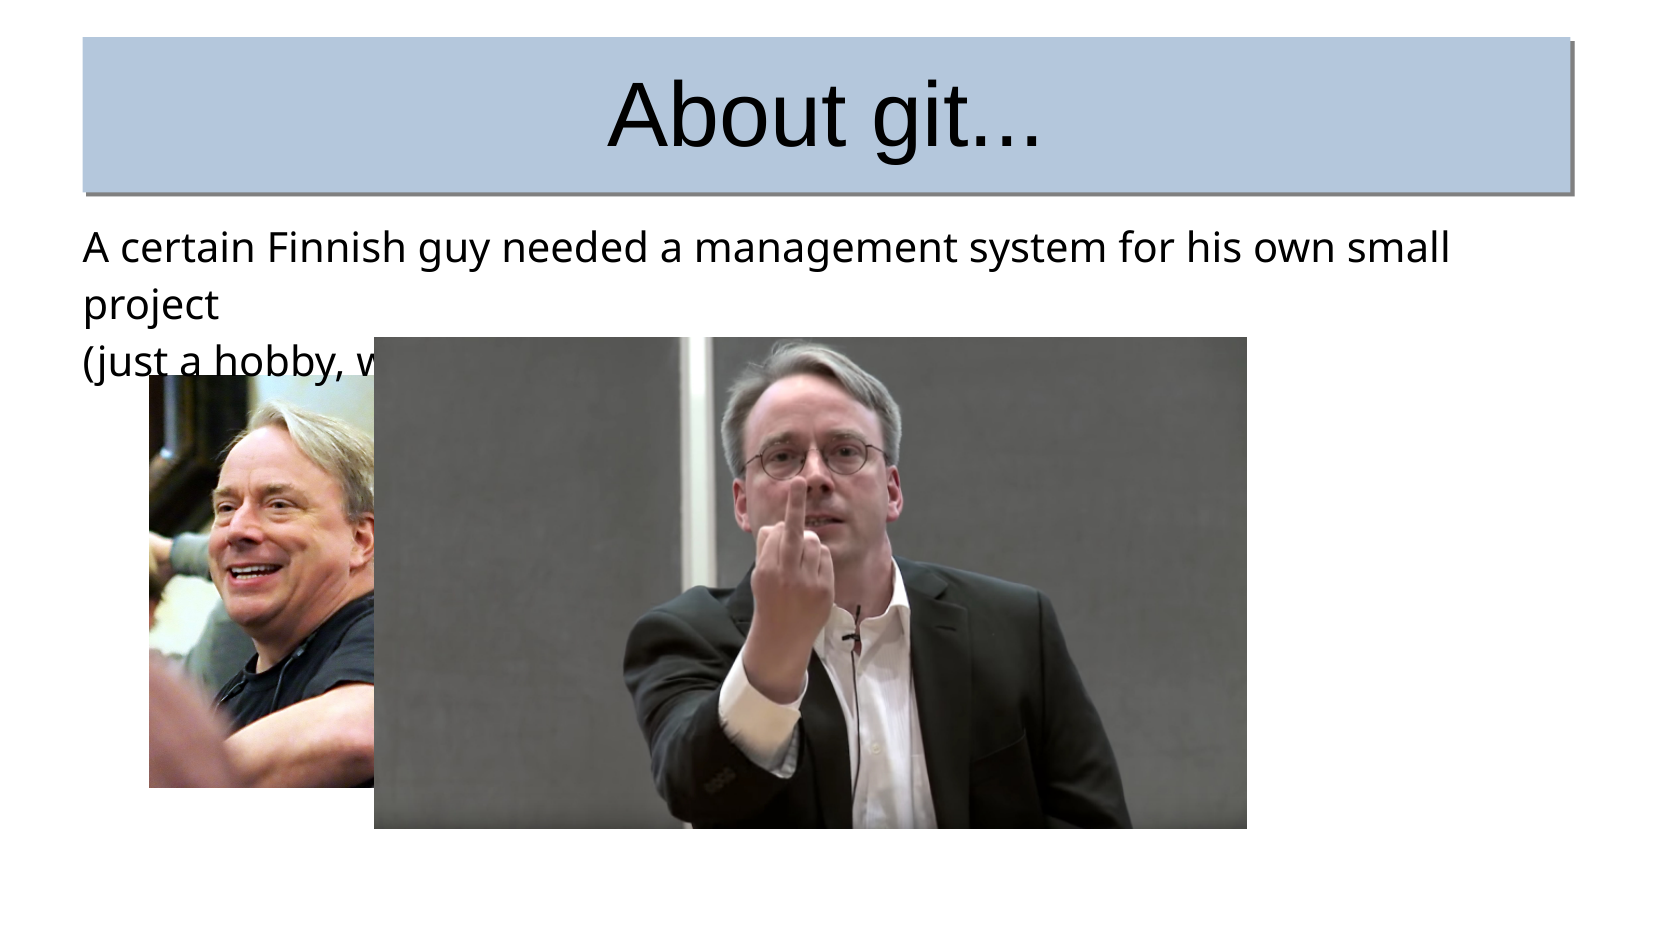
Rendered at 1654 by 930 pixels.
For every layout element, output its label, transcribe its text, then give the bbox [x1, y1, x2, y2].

text_box A certain Finnish guy needed a management system for his own small project (just a hobby, won’t be big and professional like gnu) [82, 217, 1571, 375]
title About git... [82, 37, 1571, 193]
picture [149, 337, 1247, 829]
